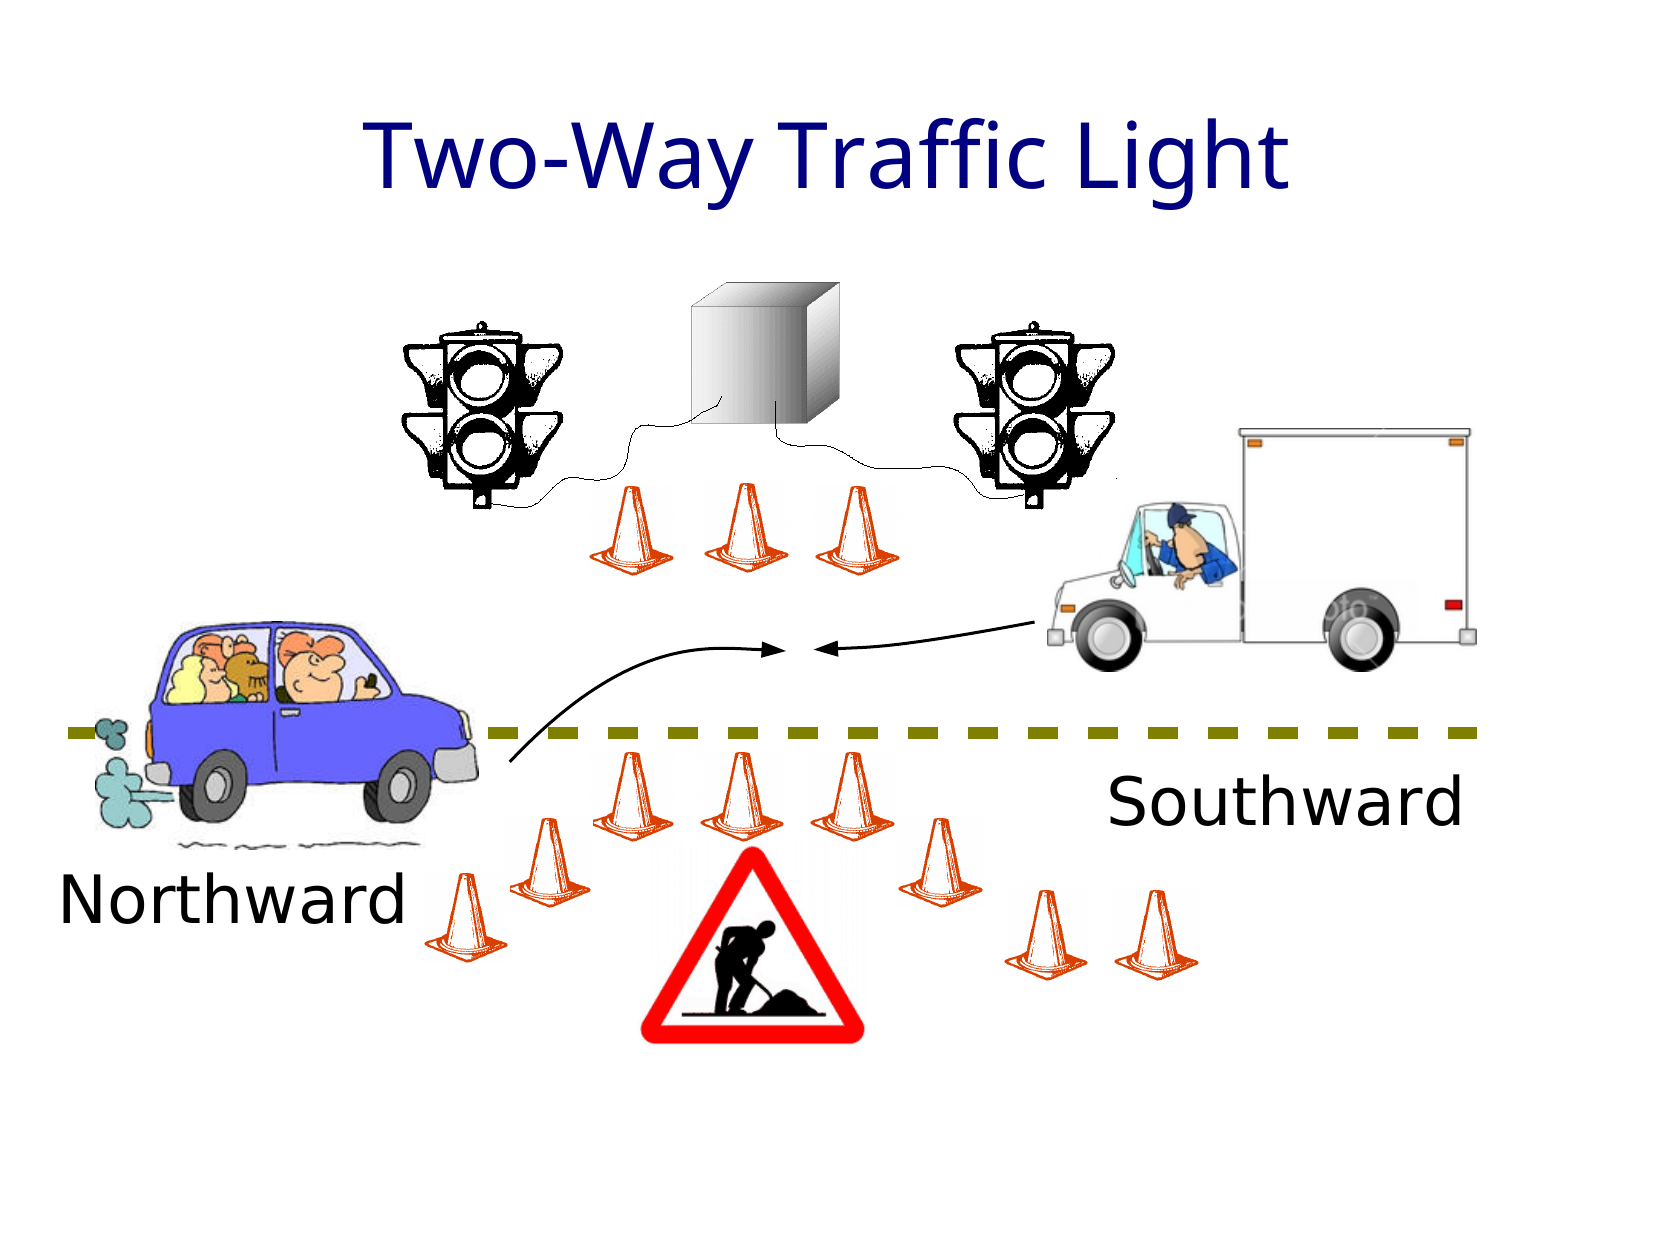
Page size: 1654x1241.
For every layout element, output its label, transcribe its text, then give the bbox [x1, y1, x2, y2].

picture [702, 480, 791, 574]
picture [399, 318, 566, 512]
picture [813, 483, 902, 578]
text_box Northward [44, 861, 423, 940]
text_box Southward [1097, 763, 1475, 842]
picture [951, 318, 1477, 672]
picture [1002, 887, 1090, 982]
picture [675, 262, 856, 443]
picture [95, 621, 479, 850]
picture [587, 483, 676, 578]
picture [1112, 887, 1201, 982]
picture [422, 749, 985, 1047]
title Two-Way Traffic Light [82, 49, 1571, 257]
